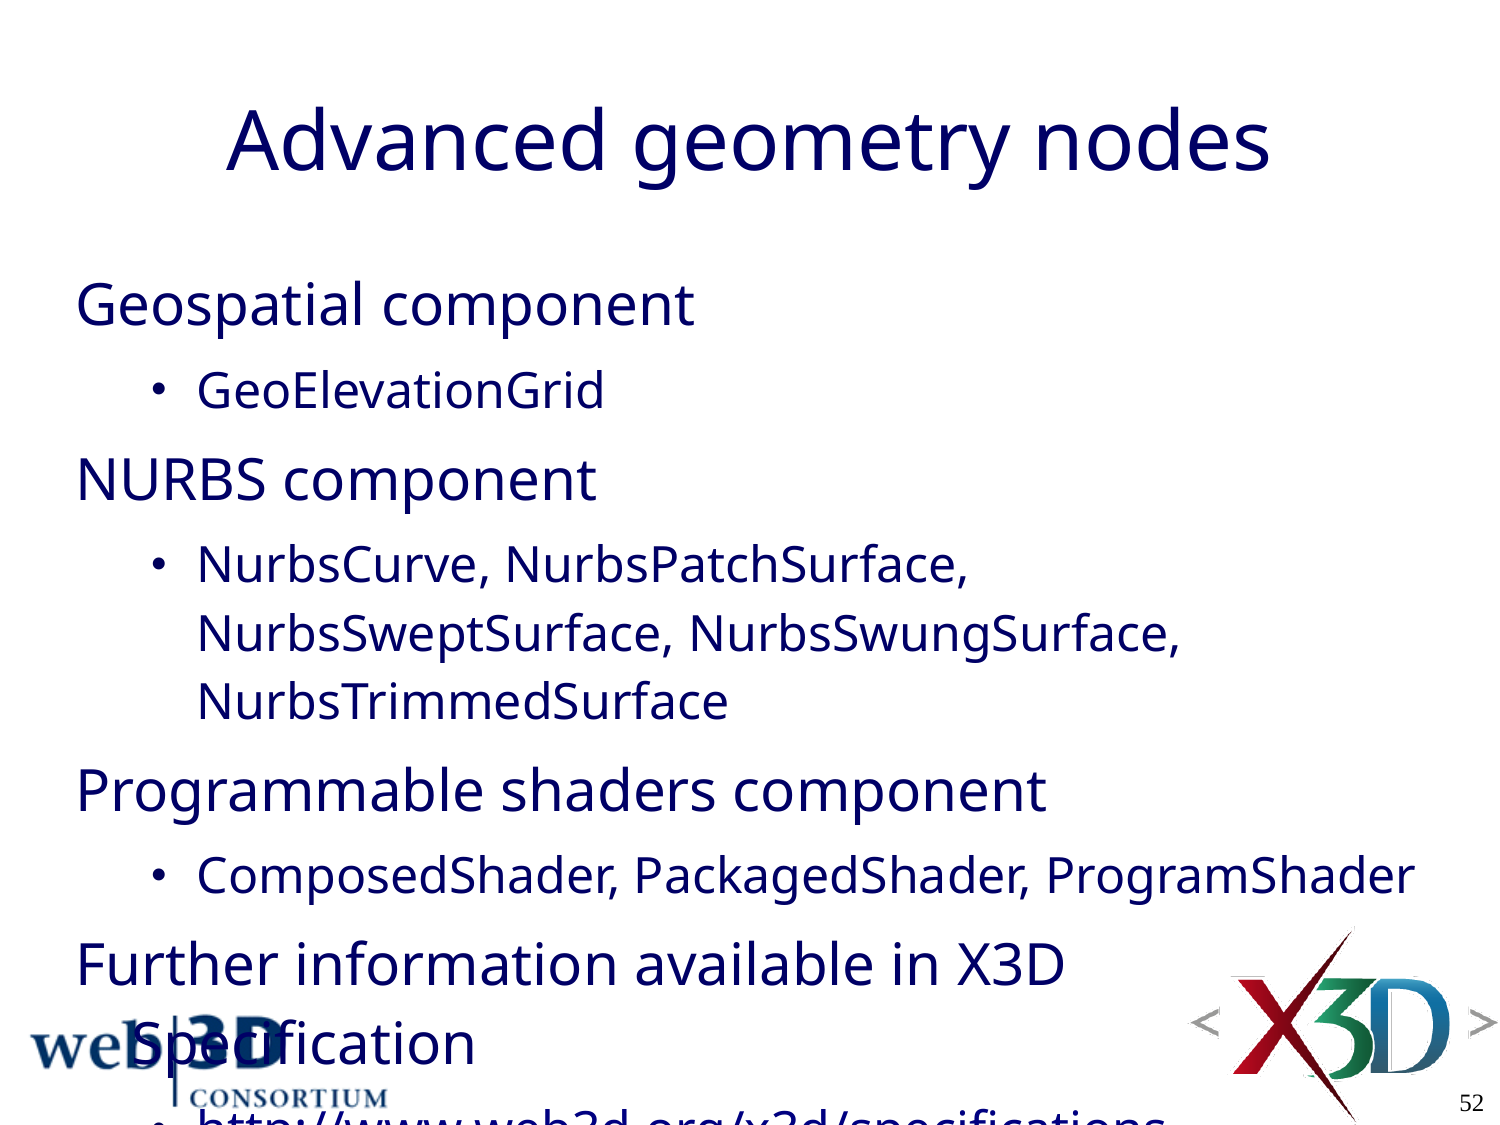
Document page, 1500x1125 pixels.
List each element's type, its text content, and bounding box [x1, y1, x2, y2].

picture [12, 998, 413, 1118]
list Geospatial component GeoElevationGrid NURBS component NurbsCurve, NurbsPatchSurface, NurbsSweptSurface, NurbsSwungSurface, NurbsTrimmedSurface Programmable shaders component ComposedShader, PackagedShader, ProgramShader Further information available in X3D Specification http://www.web3d.org/x3d/specifications [75, 263, 1425, 991]
picture [1187, 926, 1500, 1125]
title Advanced geometry nodes [112, 51, 1388, 225]
